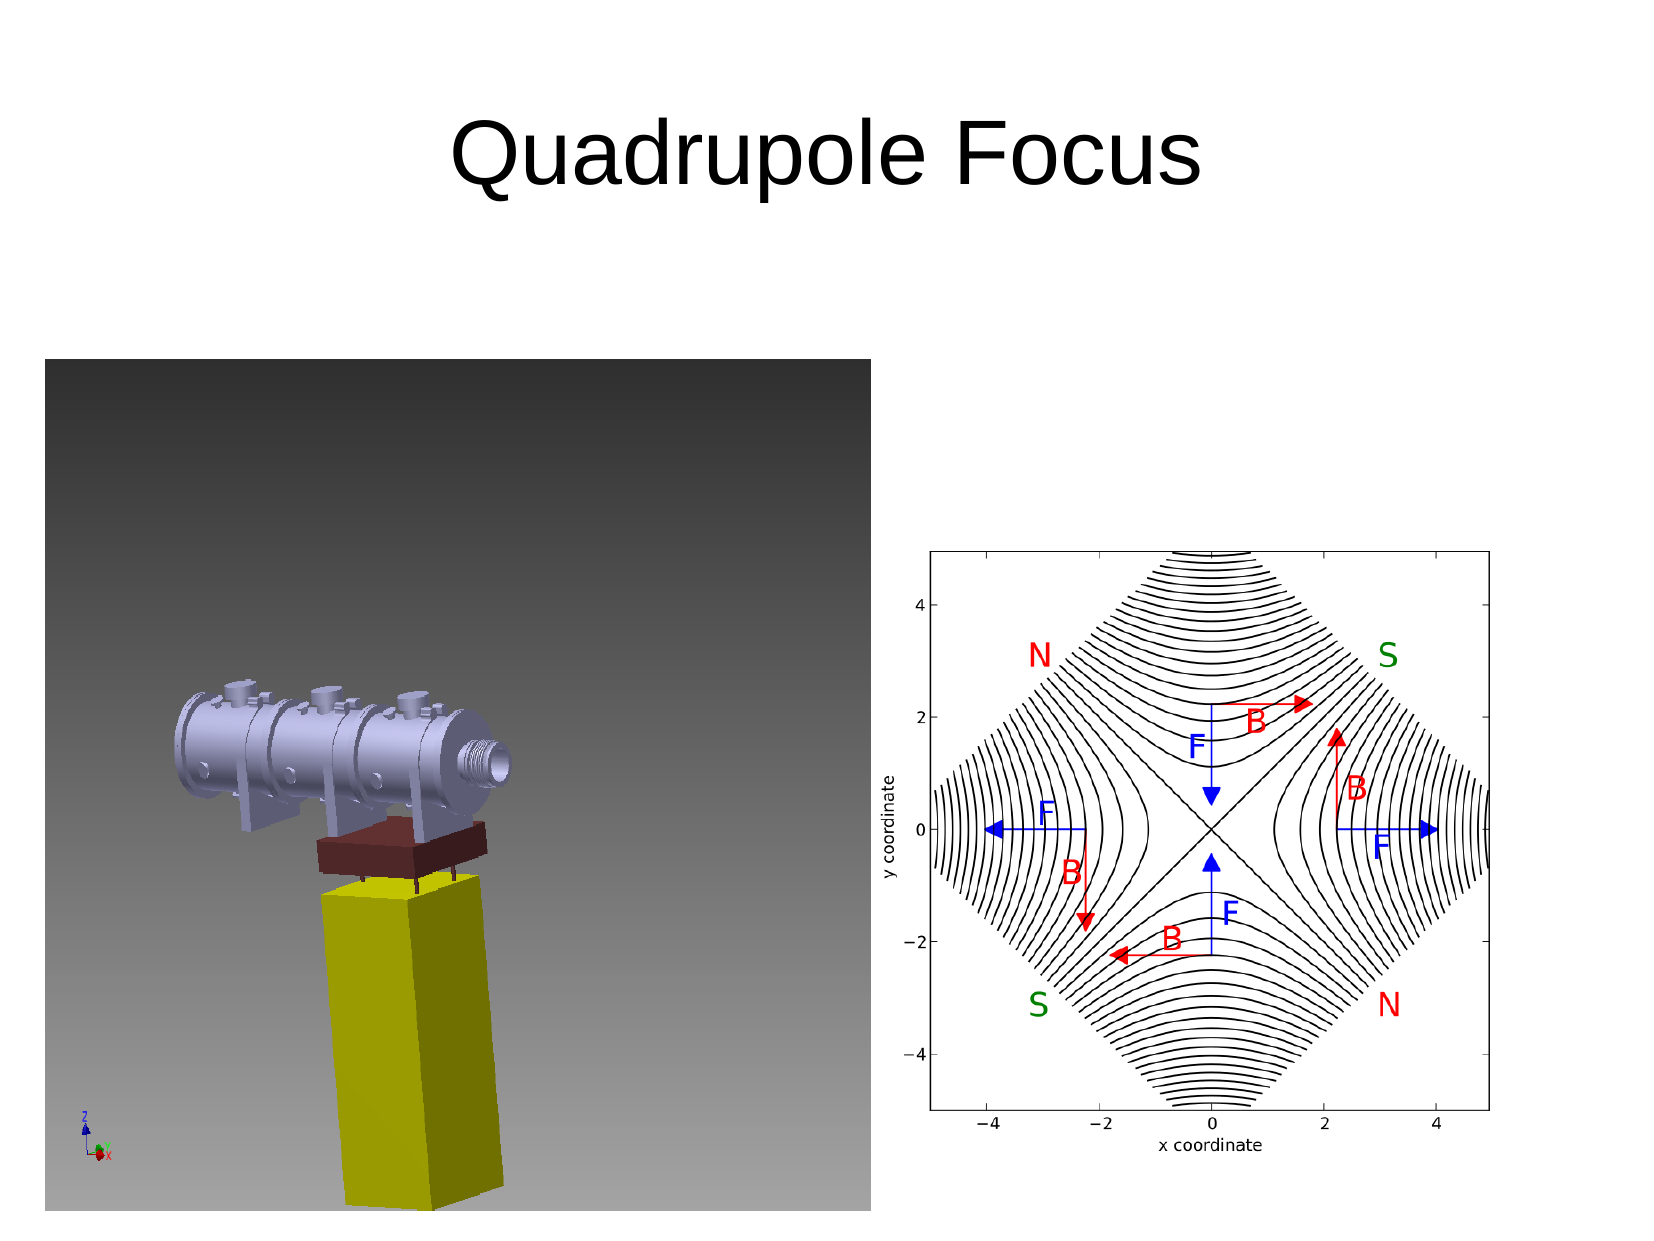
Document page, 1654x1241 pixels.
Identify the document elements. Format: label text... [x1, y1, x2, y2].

title Quadrupole Focus [82, 49, 1571, 257]
picture [45, 359, 1561, 1211]
